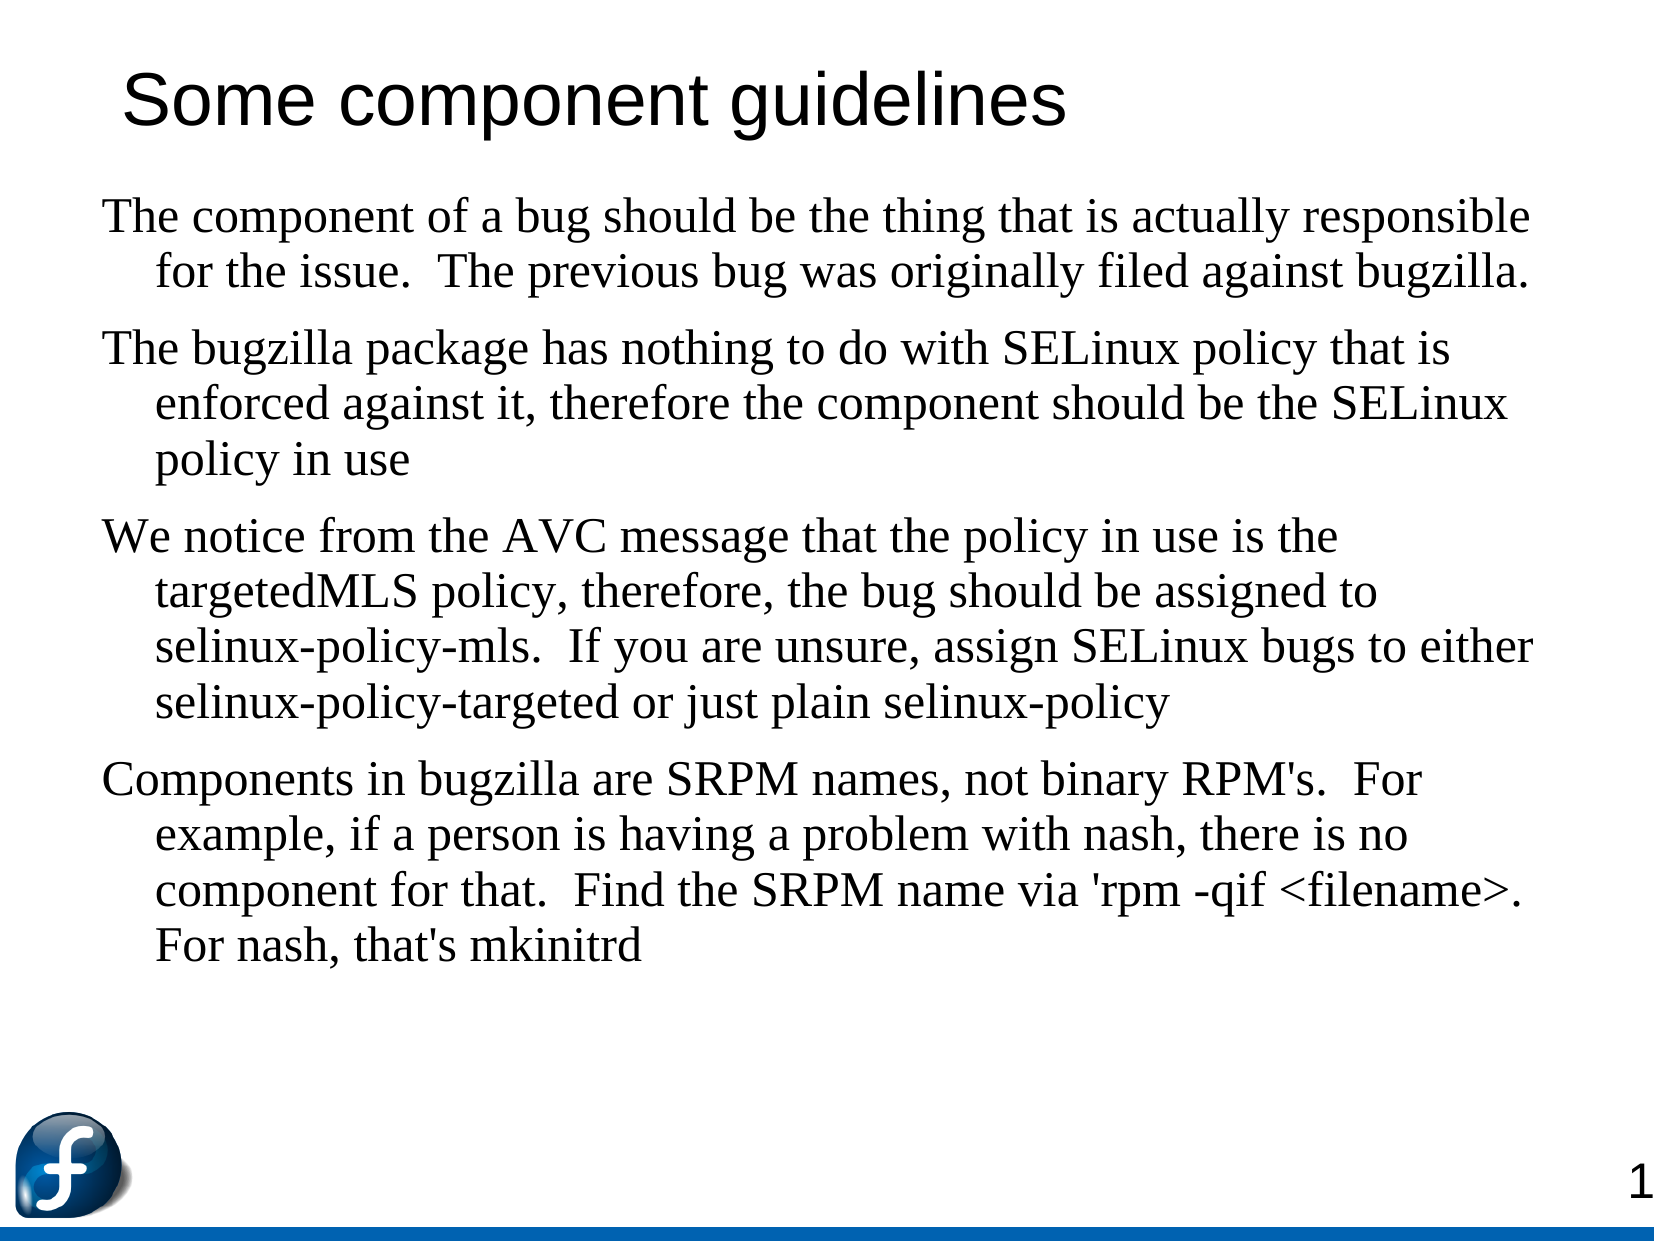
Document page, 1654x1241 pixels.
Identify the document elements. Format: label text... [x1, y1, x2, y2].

list The component of a bug should be the thing that is actually responsible for the issue. The previous bug was originally filed against bugzilla. The bugzilla package has nothing to do with SELinux policy that is enforced against it, therefore the component should be the SELinux policy in use We notice from the AVC message that the policy in use is the targetedMLS policy, therefore, the bug should be assigned to selinux-policy-mls. If you are unsure, assign SELinux bugs to either selinux-policy-targeted or just plain selinux-policy Components in bugzilla are SRPM names, not binary RPM's. For example, if a person is having a problem with nash, there is no component for that. Find the SRPM name via 'rpm -qif <filename>. For nash, that's mkinitrd [83, 187, 1538, 1126]
text_box 21 [1454, 1153, 1653, 1216]
title Some component guidelines [121, 37, 1533, 161]
picture [11, 1105, 133, 1227]
